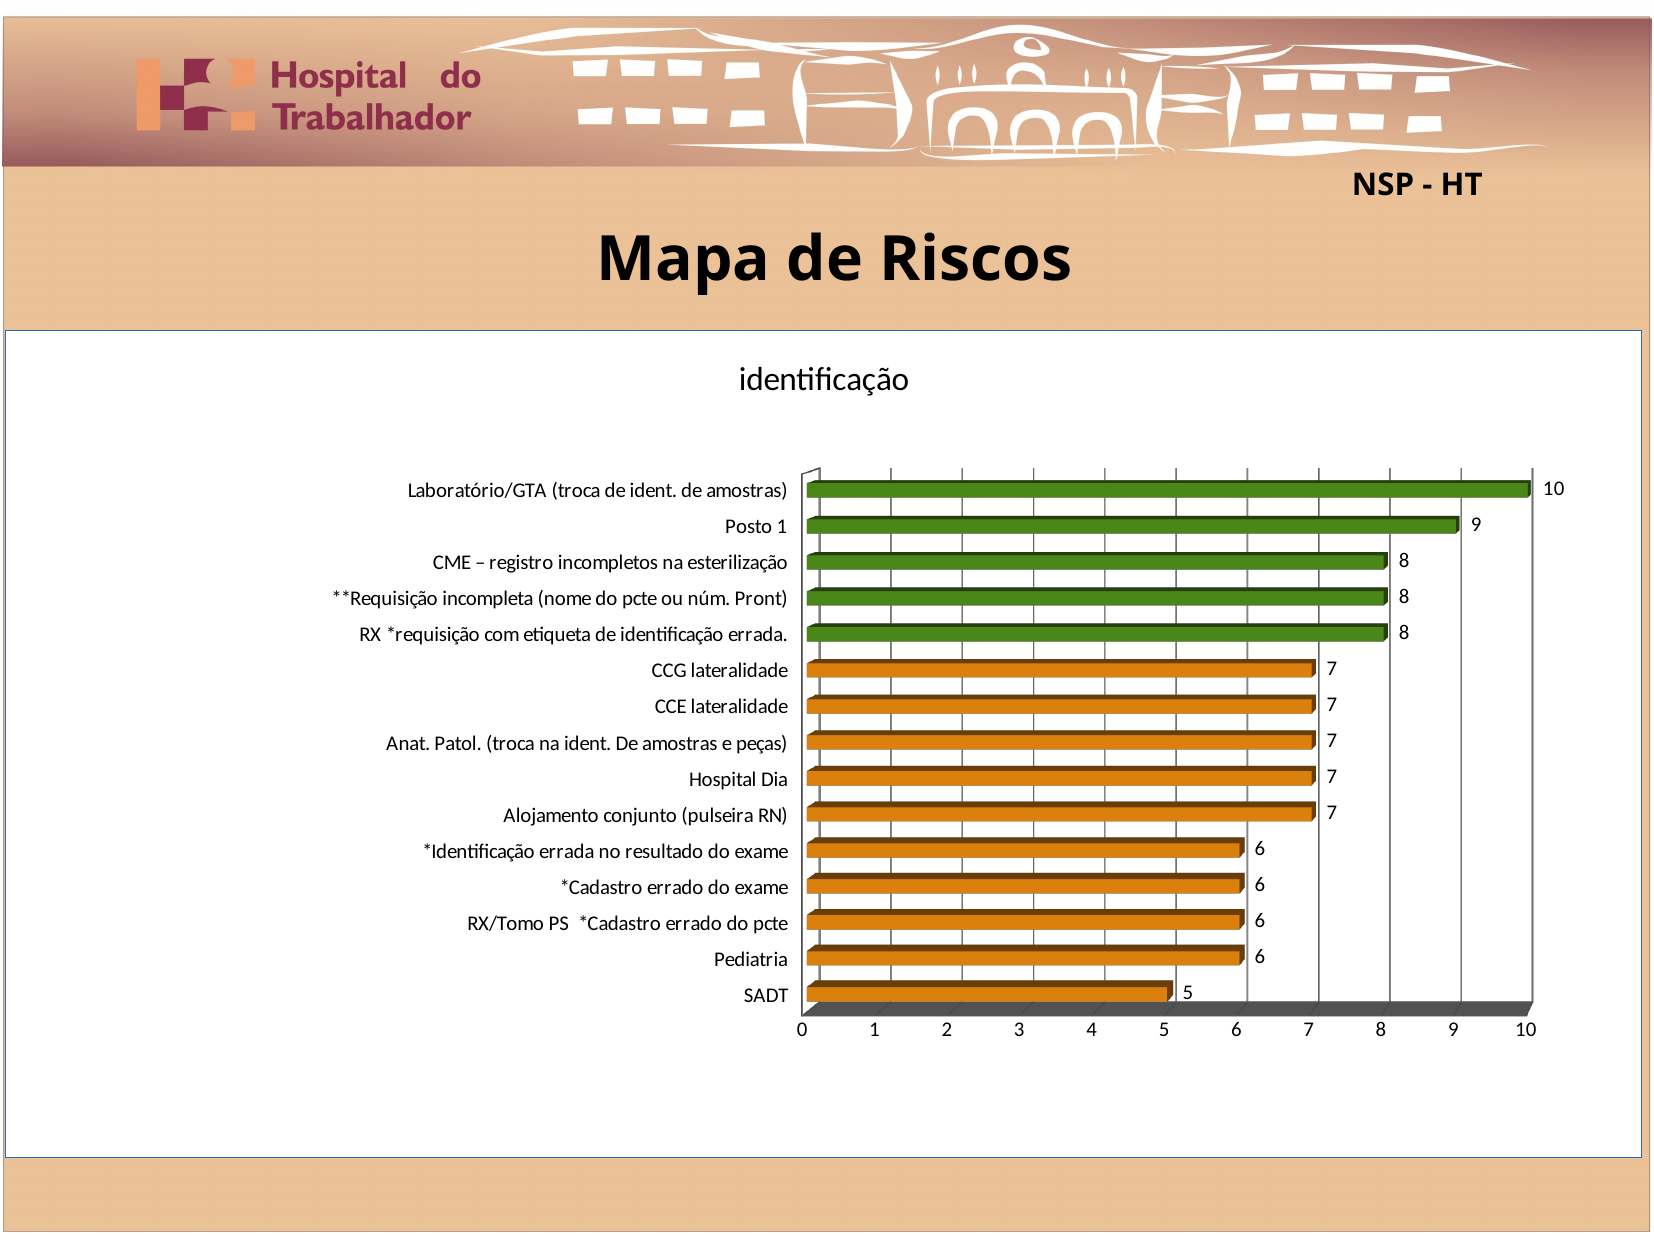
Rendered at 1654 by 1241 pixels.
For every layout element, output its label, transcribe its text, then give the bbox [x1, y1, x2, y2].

picture [0, 0, 1654, 1232]
text_box Mapa de Riscos [564, 206, 1089, 309]
text_box NSP - HT [1324, 154, 1511, 213]
chart [5, 330, 1642, 1158]
